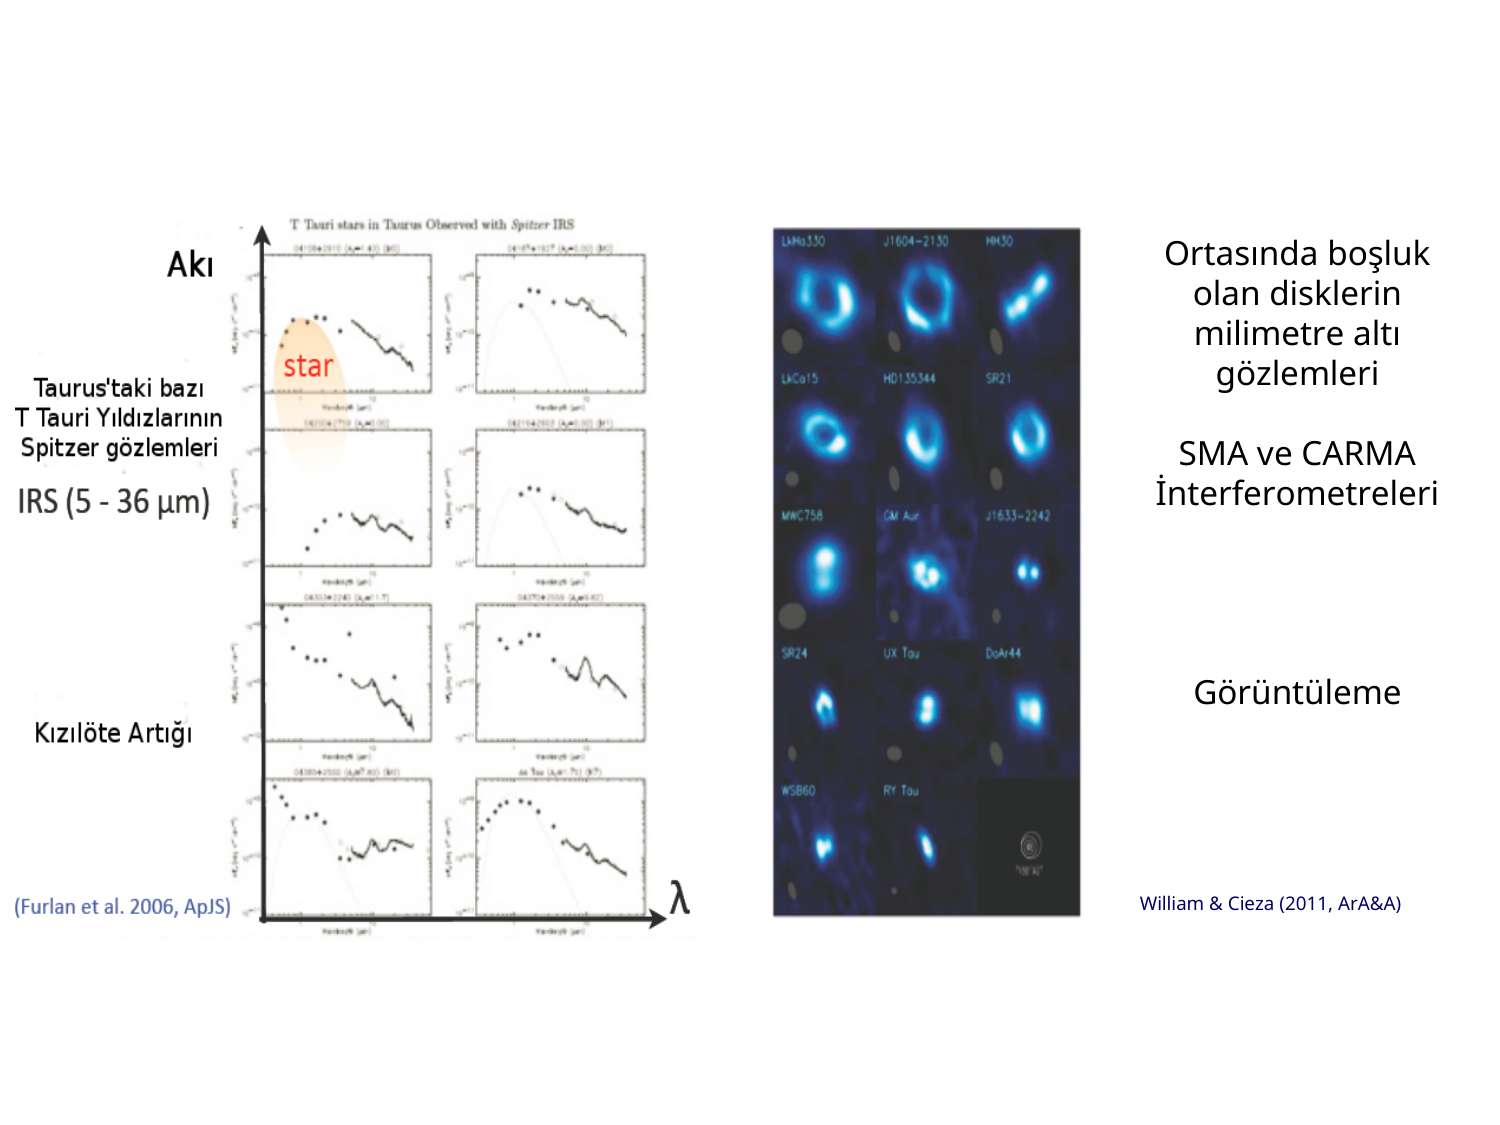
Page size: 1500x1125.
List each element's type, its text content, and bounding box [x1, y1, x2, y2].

picture [15, 212, 697, 941]
text_box Ortasında boşluk olan disklerin milimetre altı gözlemleri SMA ve CARMA İnterferometreleri Görüntüleme William & Cieza (2011, ArA&A) [1125, 224, 1471, 922]
picture [765, 227, 1086, 921]
